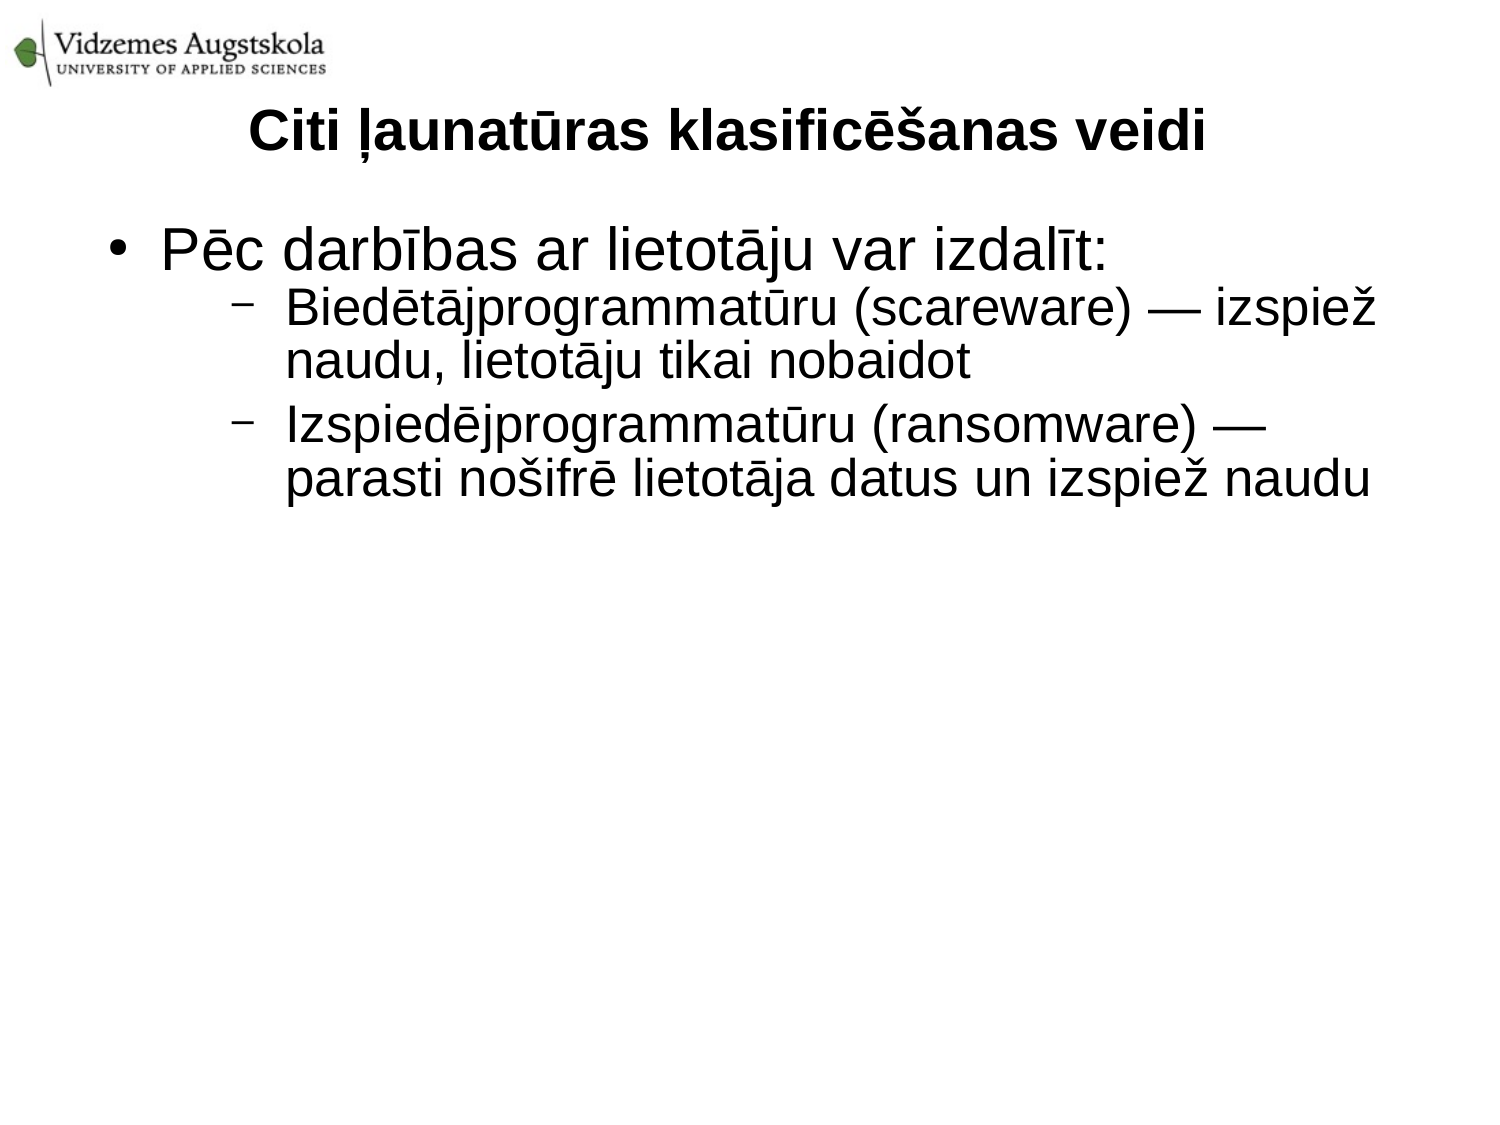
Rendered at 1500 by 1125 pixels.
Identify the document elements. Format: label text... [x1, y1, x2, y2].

list Pēc darbības ar lietotāju var izdalīt: Biedētājprogrammatūru (scareware) — izspiež naudu, lietotāju tikai nobaidot Izspiedējprogrammatūru (ransomware) — parasti nošifrē lietotāja datus un izspiež naudu [74, 214, 1424, 1004]
picture [5, 2, 334, 102]
title Citi ļaunatūras klasificēšanas veidi [85, 99, 1372, 165]
